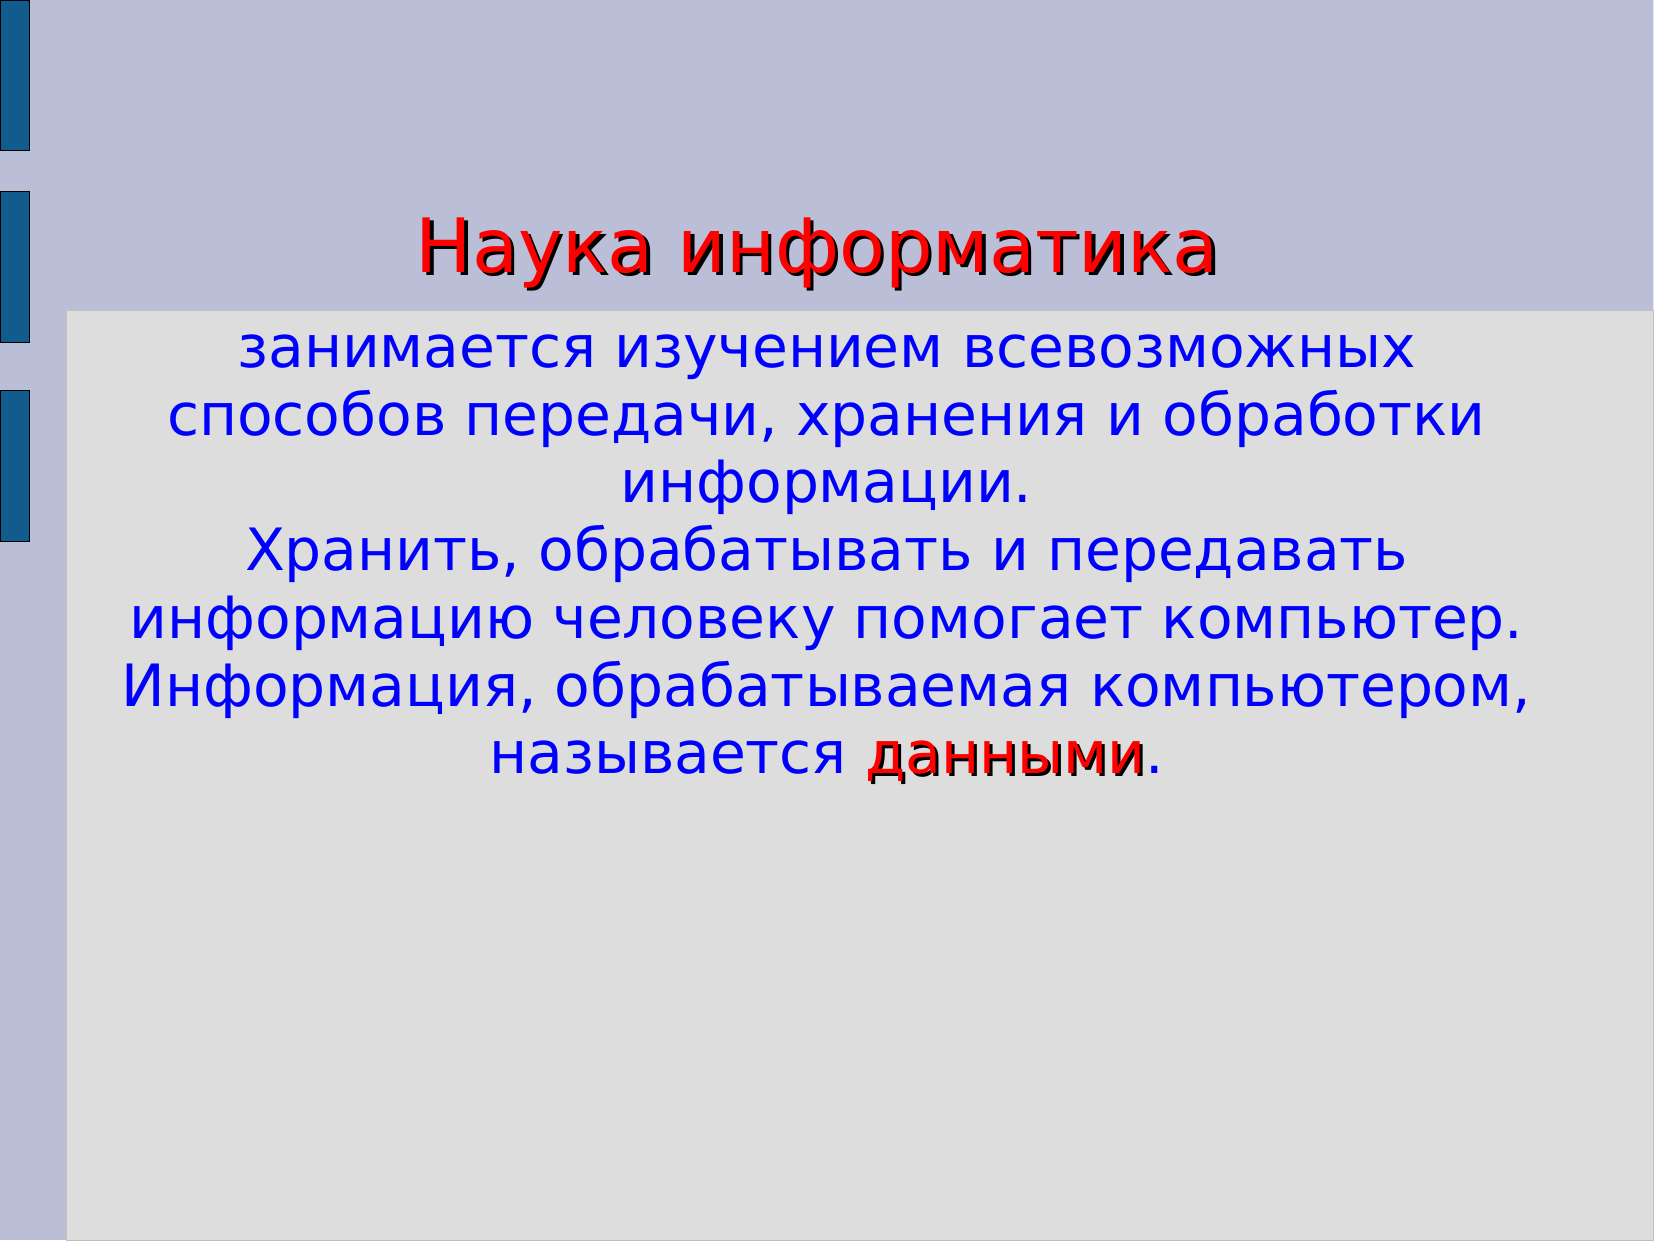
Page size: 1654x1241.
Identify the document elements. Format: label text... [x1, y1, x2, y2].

text_box Наука информатика занимается изучением всевозможных способов передачи, хранения и обработки информации. Хранить, обрабатывать и передавать информацию человеку помогает компьютер. Информация, обрабатываемая компьютером, называется данными. [88, 194, 1565, 796]
